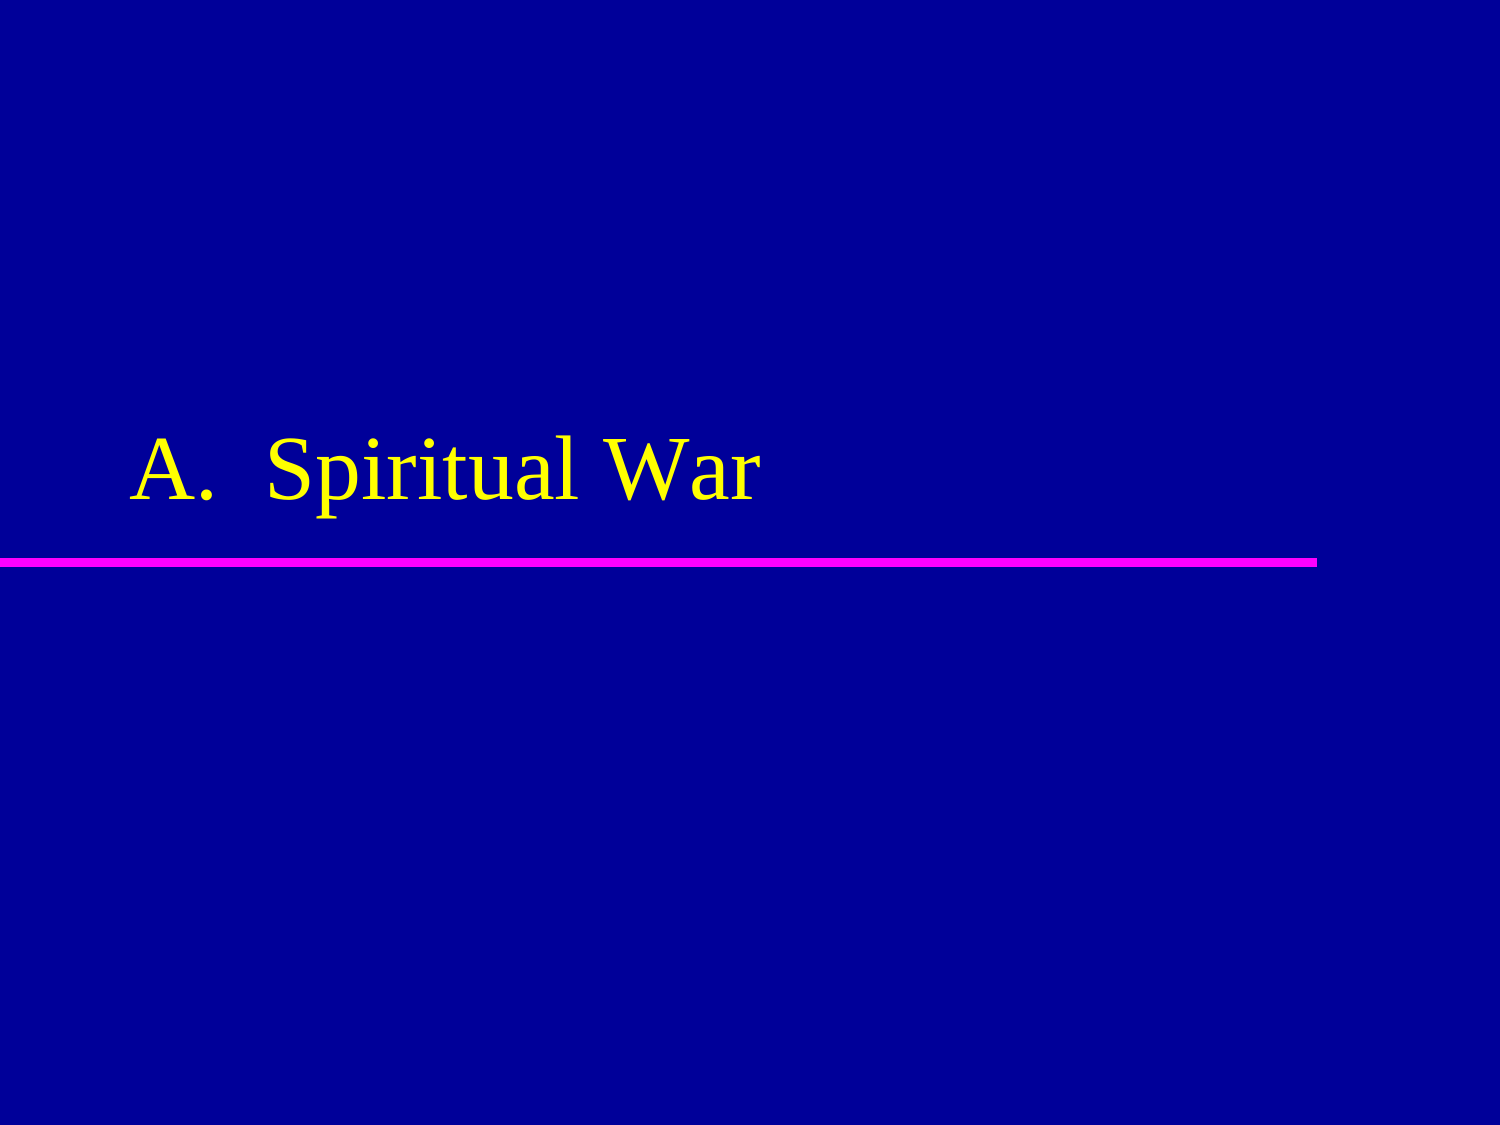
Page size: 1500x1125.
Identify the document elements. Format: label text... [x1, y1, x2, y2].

title A. Spiritual War [114, 374, 1457, 563]
